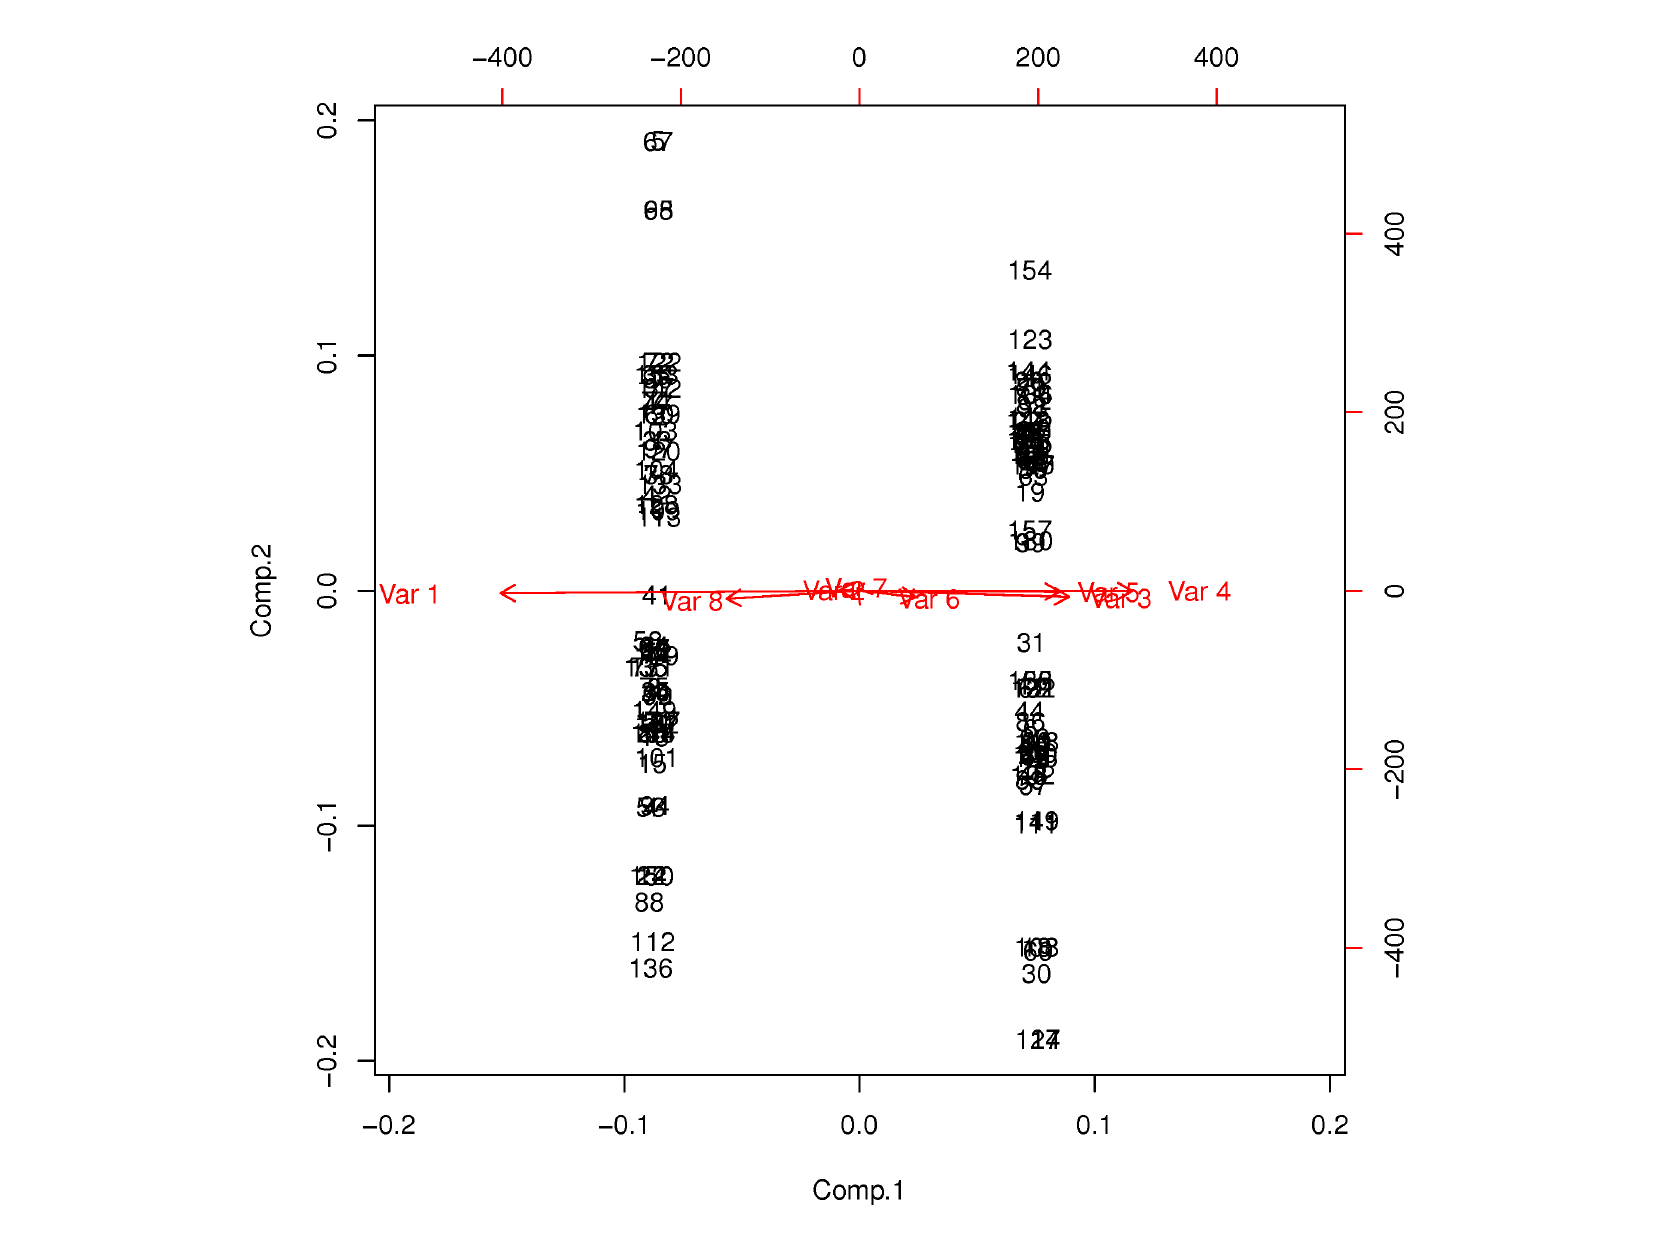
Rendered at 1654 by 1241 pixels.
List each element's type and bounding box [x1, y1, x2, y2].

picture [250, 47, 1404, 1205]
